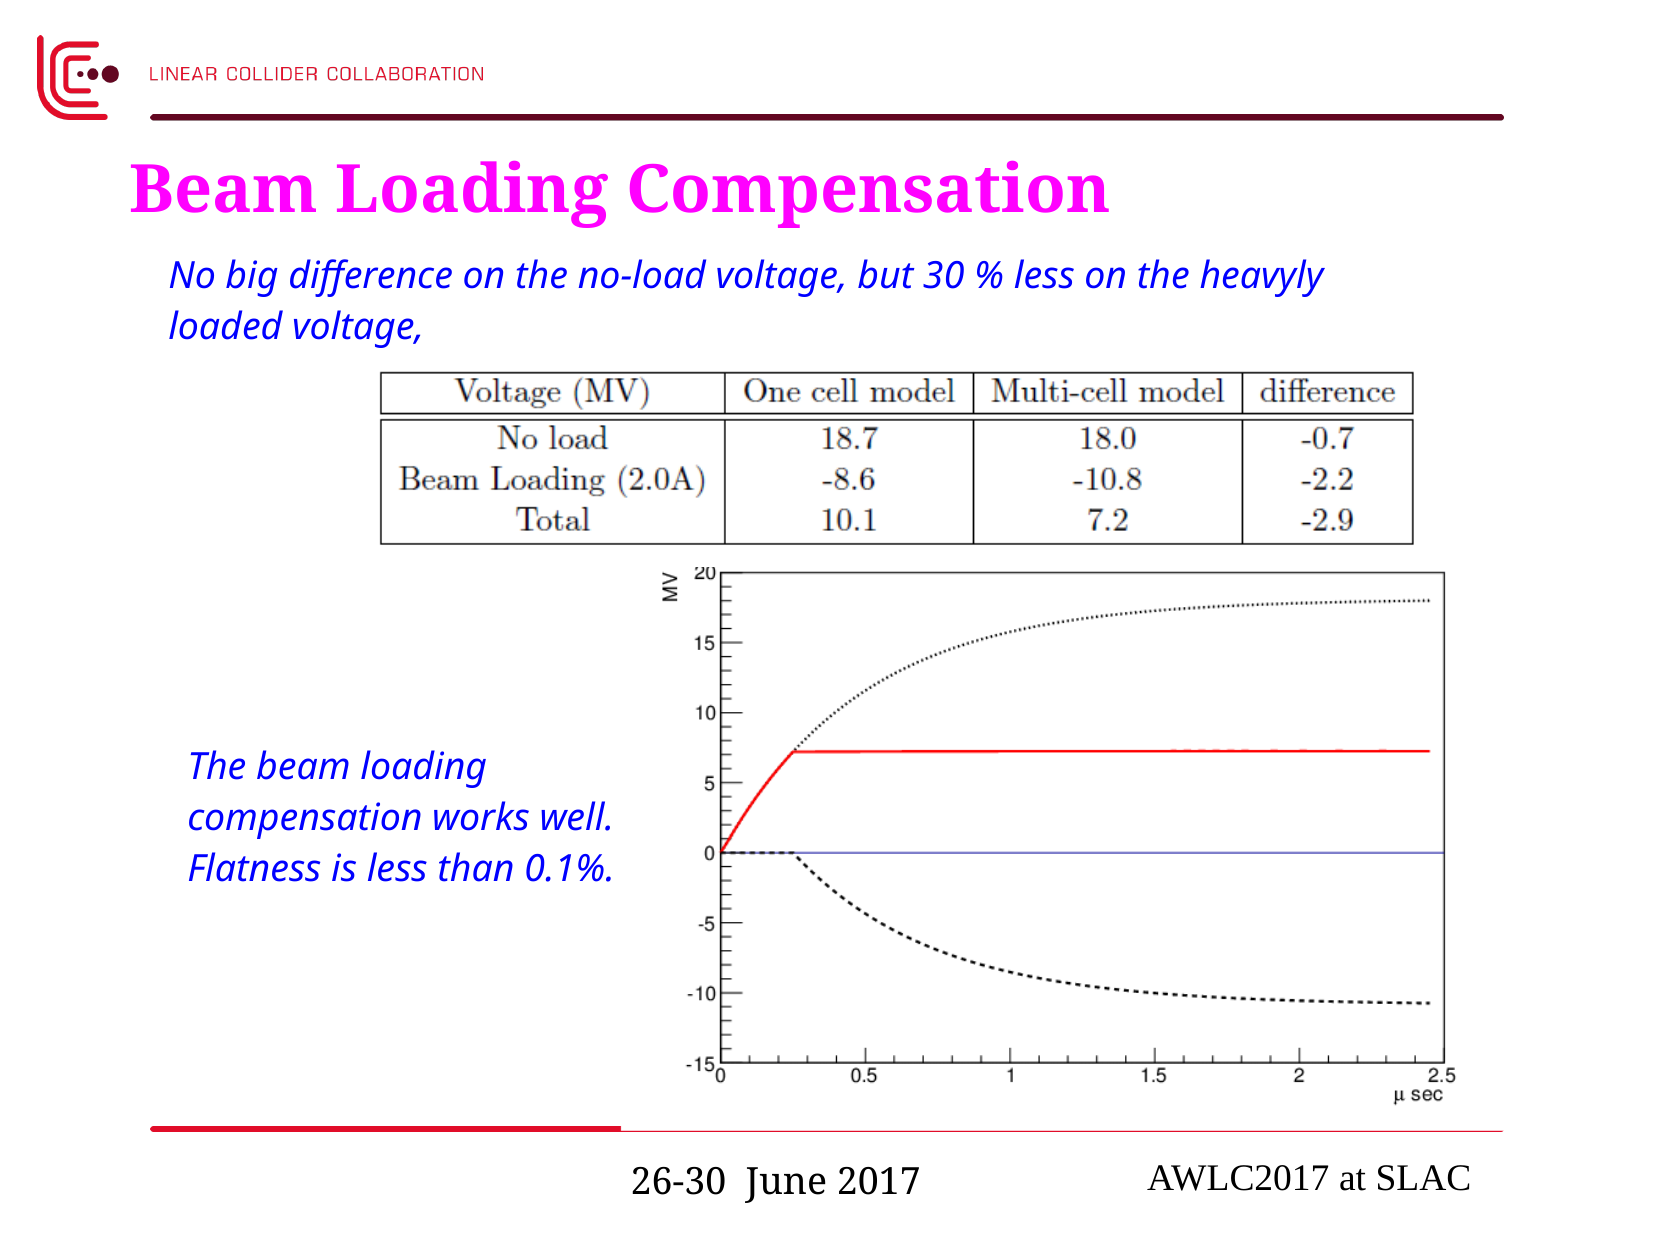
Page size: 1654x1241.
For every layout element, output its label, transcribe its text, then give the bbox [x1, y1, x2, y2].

text_box No big difference on the no-load voltage, but 30 % less on the heavyly loaded voltage, [153, 240, 1399, 356]
picture [37, 35, 483, 120]
picture [150, 290, 1577, 1241]
text_box The beam loading compensation works well. Flatness is less than 0.1%. [172, 732, 674, 1040]
title Beam Loading Compensation [129, 82, 1619, 290]
